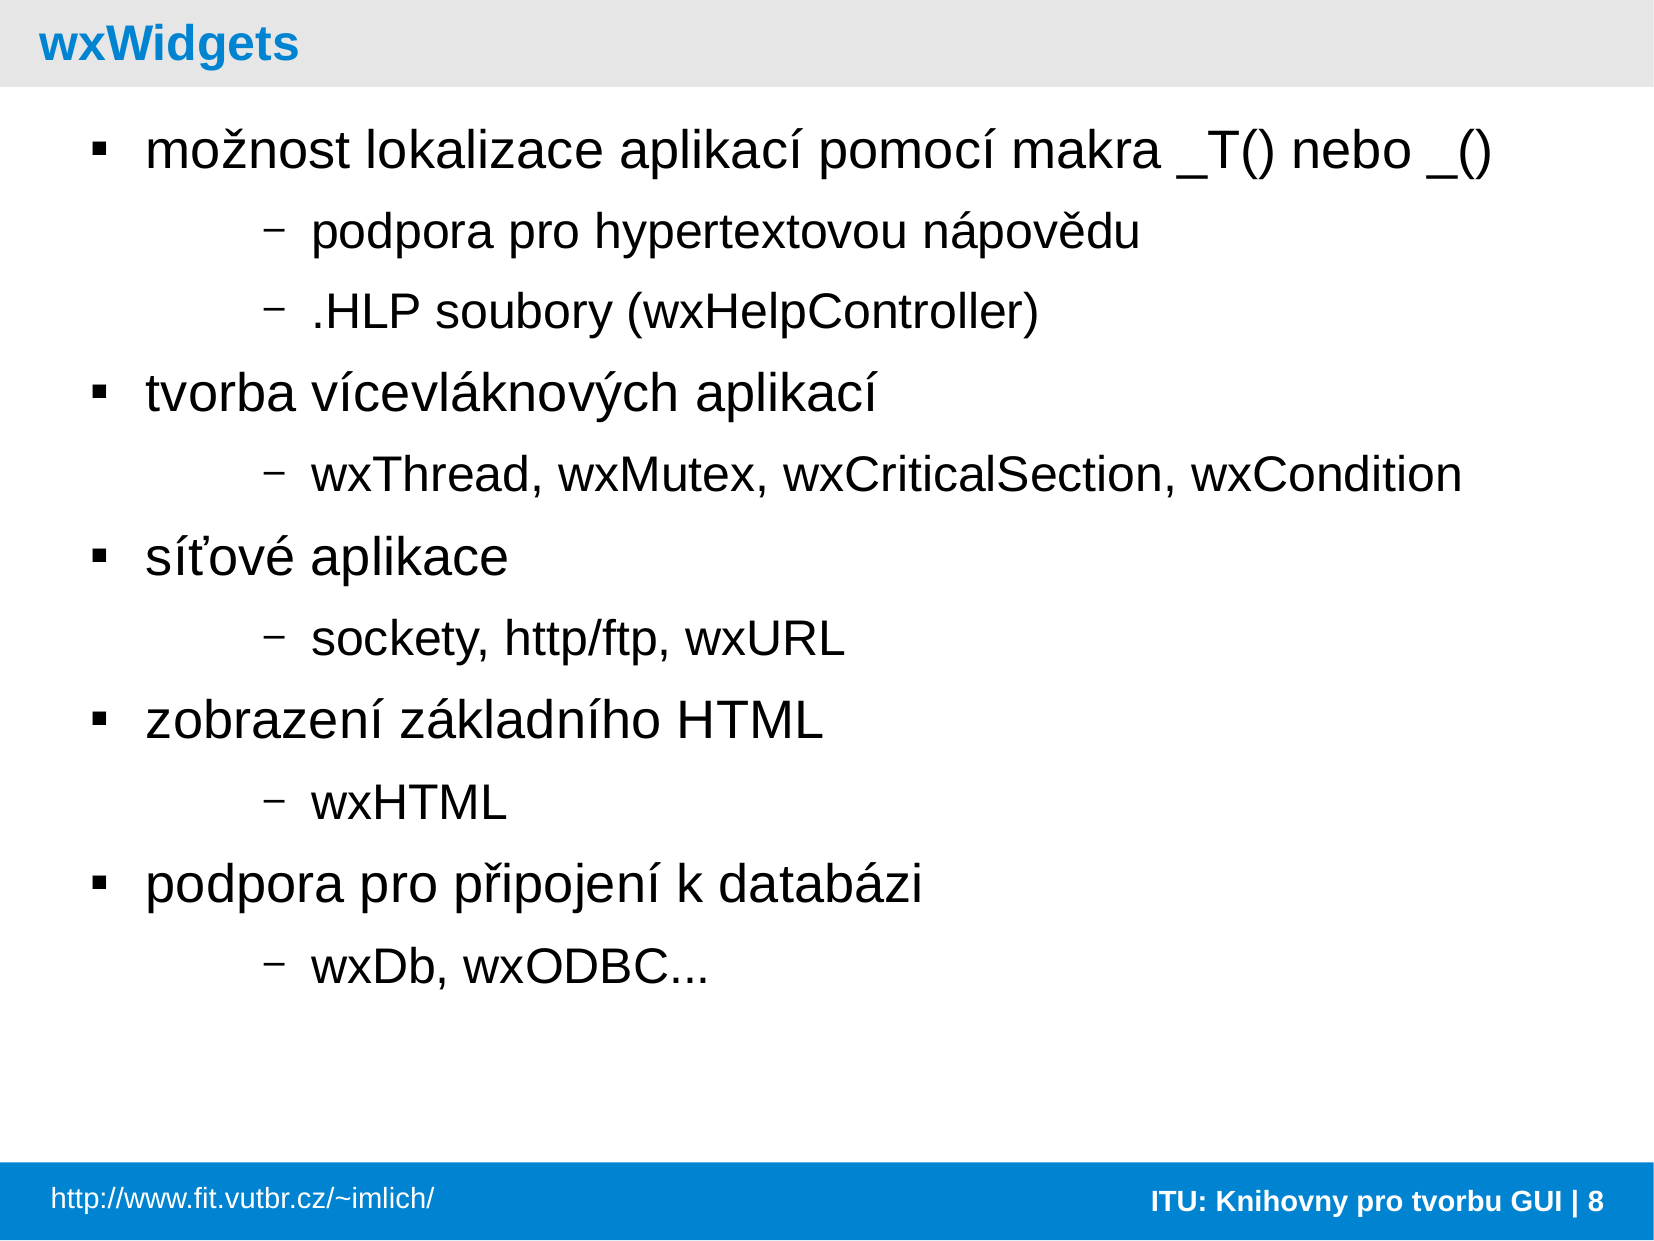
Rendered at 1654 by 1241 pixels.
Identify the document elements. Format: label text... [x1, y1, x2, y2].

list možnost lokalizace aplikací pomocí makra _T() nebo _() podpora pro hypertextovou nápovědu .HLP soubory (wxHelpController) tvorba vícevláknových aplikací wxThread, wxMutex, wxCriticalSection, wxCondition síťové aplikace sockety, http/ftp, wxURL zobrazení základního HTML wxHTML podpora pro připojení k databázi wxDb, wxODBC... [75, 119, 1564, 1111]
title wxWidgets [39, 11, 1615, 76]
